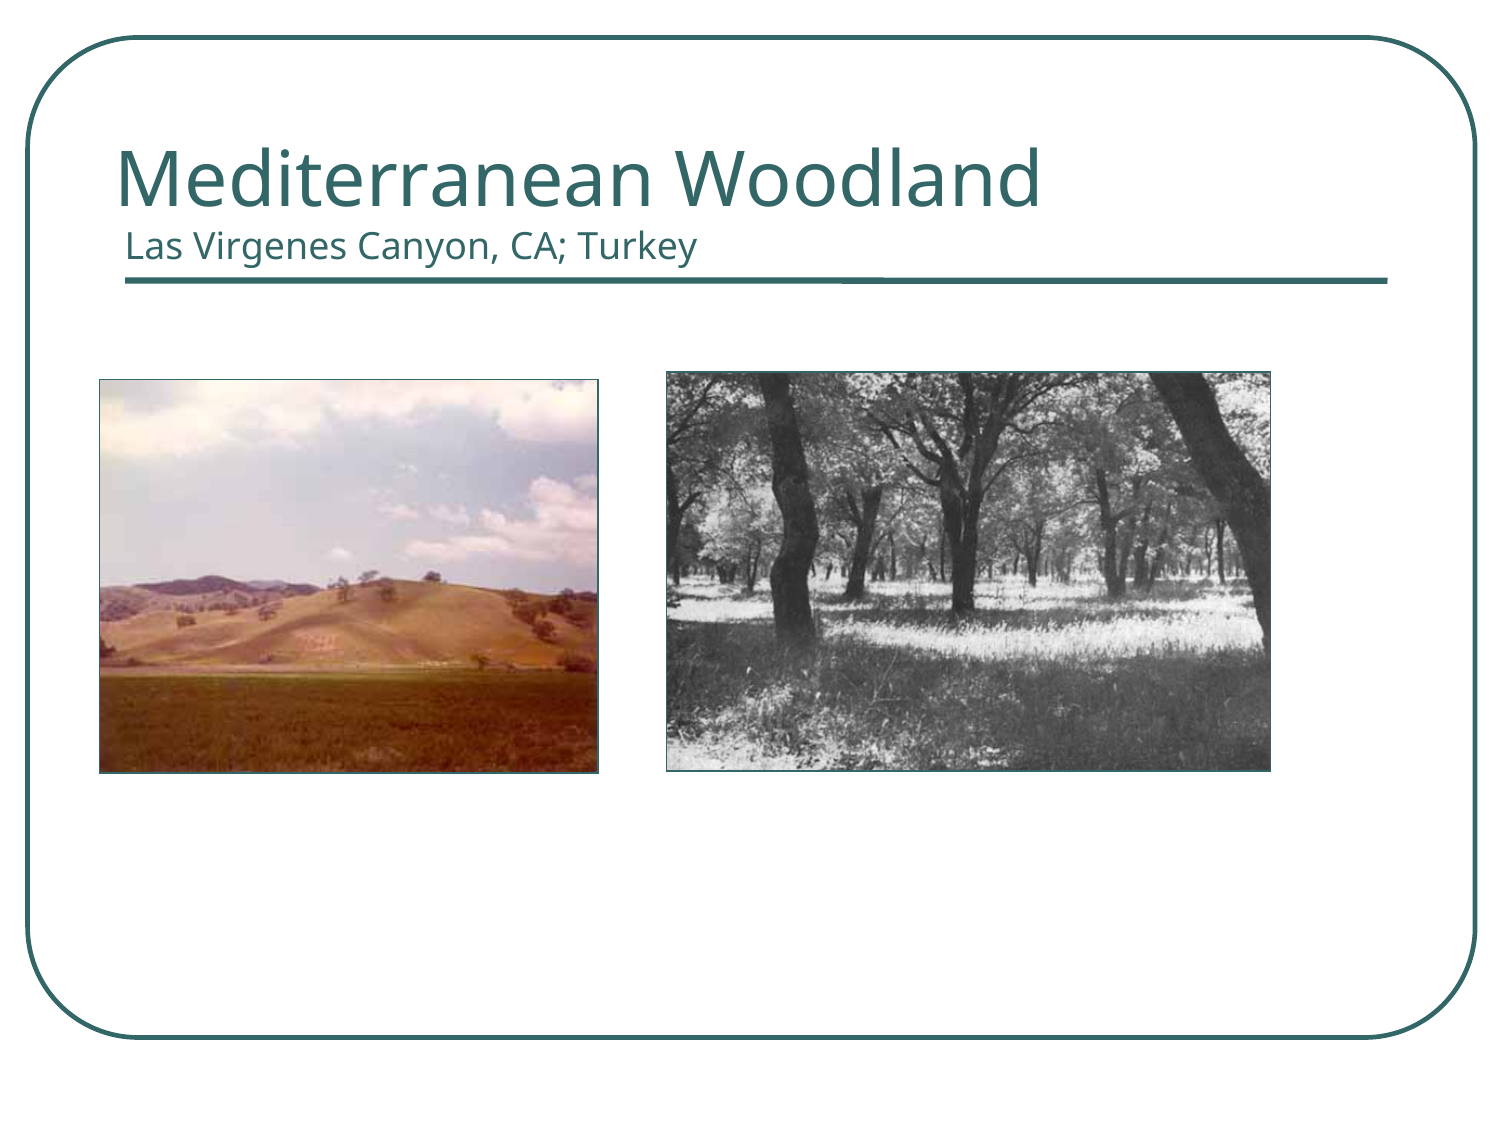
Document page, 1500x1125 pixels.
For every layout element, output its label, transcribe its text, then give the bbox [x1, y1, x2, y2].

title Mediterranean Woodland Las Virgenes Canyon, CA; Turkey [100, 87, 1388, 275]
picture [667, 372, 1270, 771]
picture [100, 380, 598, 773]
